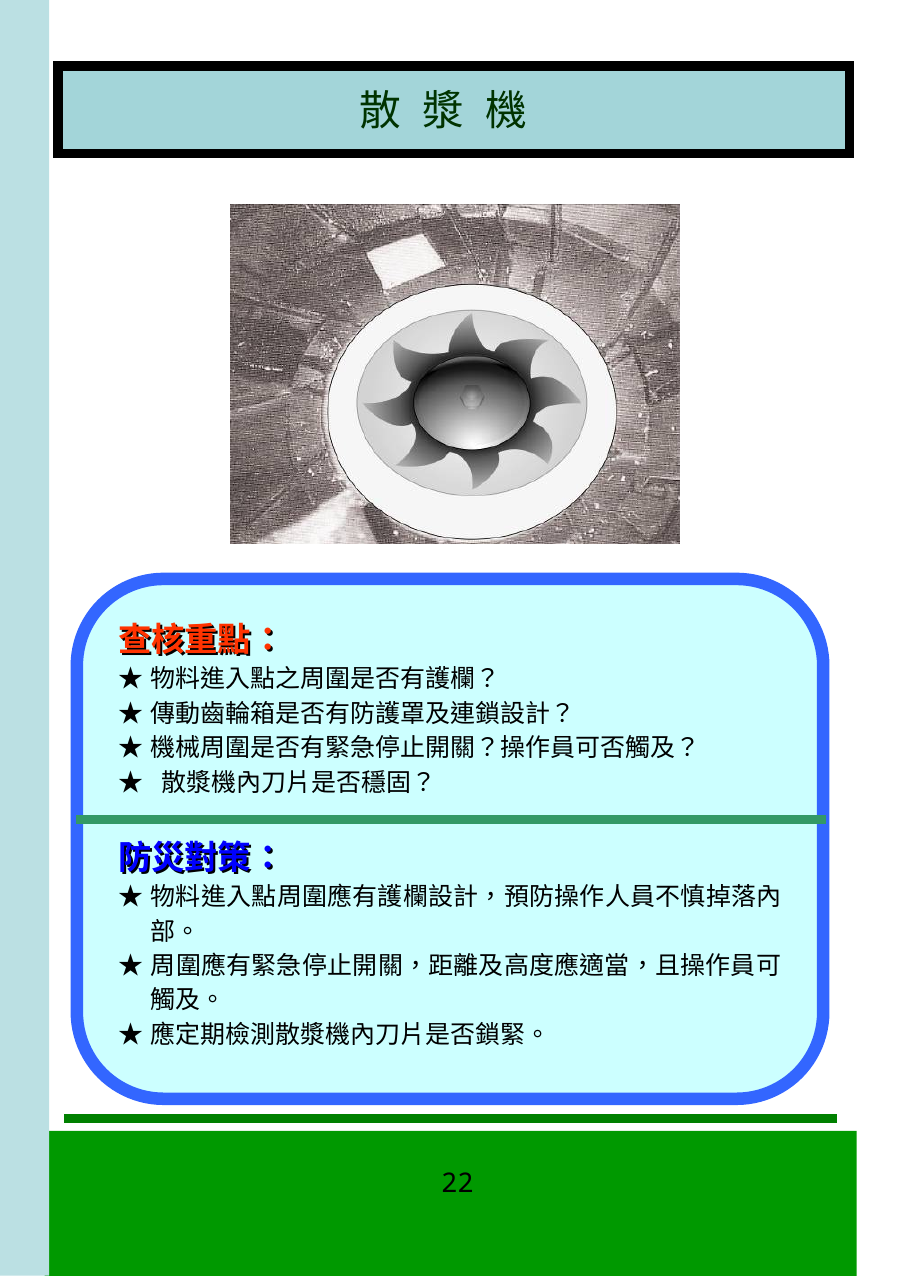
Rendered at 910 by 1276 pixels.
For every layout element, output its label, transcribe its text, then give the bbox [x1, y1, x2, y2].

text_box 查核重點： ★ 物料進入點之周圍是否有護欄？ ★ 傳動齒輪箱是否有防護罩及連鎖設計？ ★ 機械周圍是否有緊急停止開關？操作員可否觸及？ ★ 散漿機內刀片是否穩固？ 防災對策： ★ 物料進入點周圍應有護欄設計，預防操作人員不慎掉落內部。 ★ 周圍應有緊急停止開關，距離及高度應適當，且操作員可觸及。 ★ 應定期檢測散漿機內刀片是否鎖緊。 [76, 578, 824, 815]
text_box 散 漿 機 [242, 75, 666, 142]
text_box [0, 0, 50, 1276]
picture [230, 204, 680, 544]
text_box 查核重點： ★ 物料進入點之周圍是否有護欄？ ★ 傳動齒輪箱是否有防護罩及連鎖設計？ ★ 機械周圍是否有緊急停止開關？操作員可否觸及？ ★ 散漿機內刀片是否穩固？ 防災對策： ★ 物料進入點周圍應有護欄設計，預防操作人員不慎掉落內部。 ★ 周圍應有緊急停止開關，距離及高度應適當，且操作員可觸及。 ★ 應定期檢測散漿機內刀片是否鎖緊。 [76, 824, 824, 1099]
text_box 22 [422, 1157, 493, 1207]
